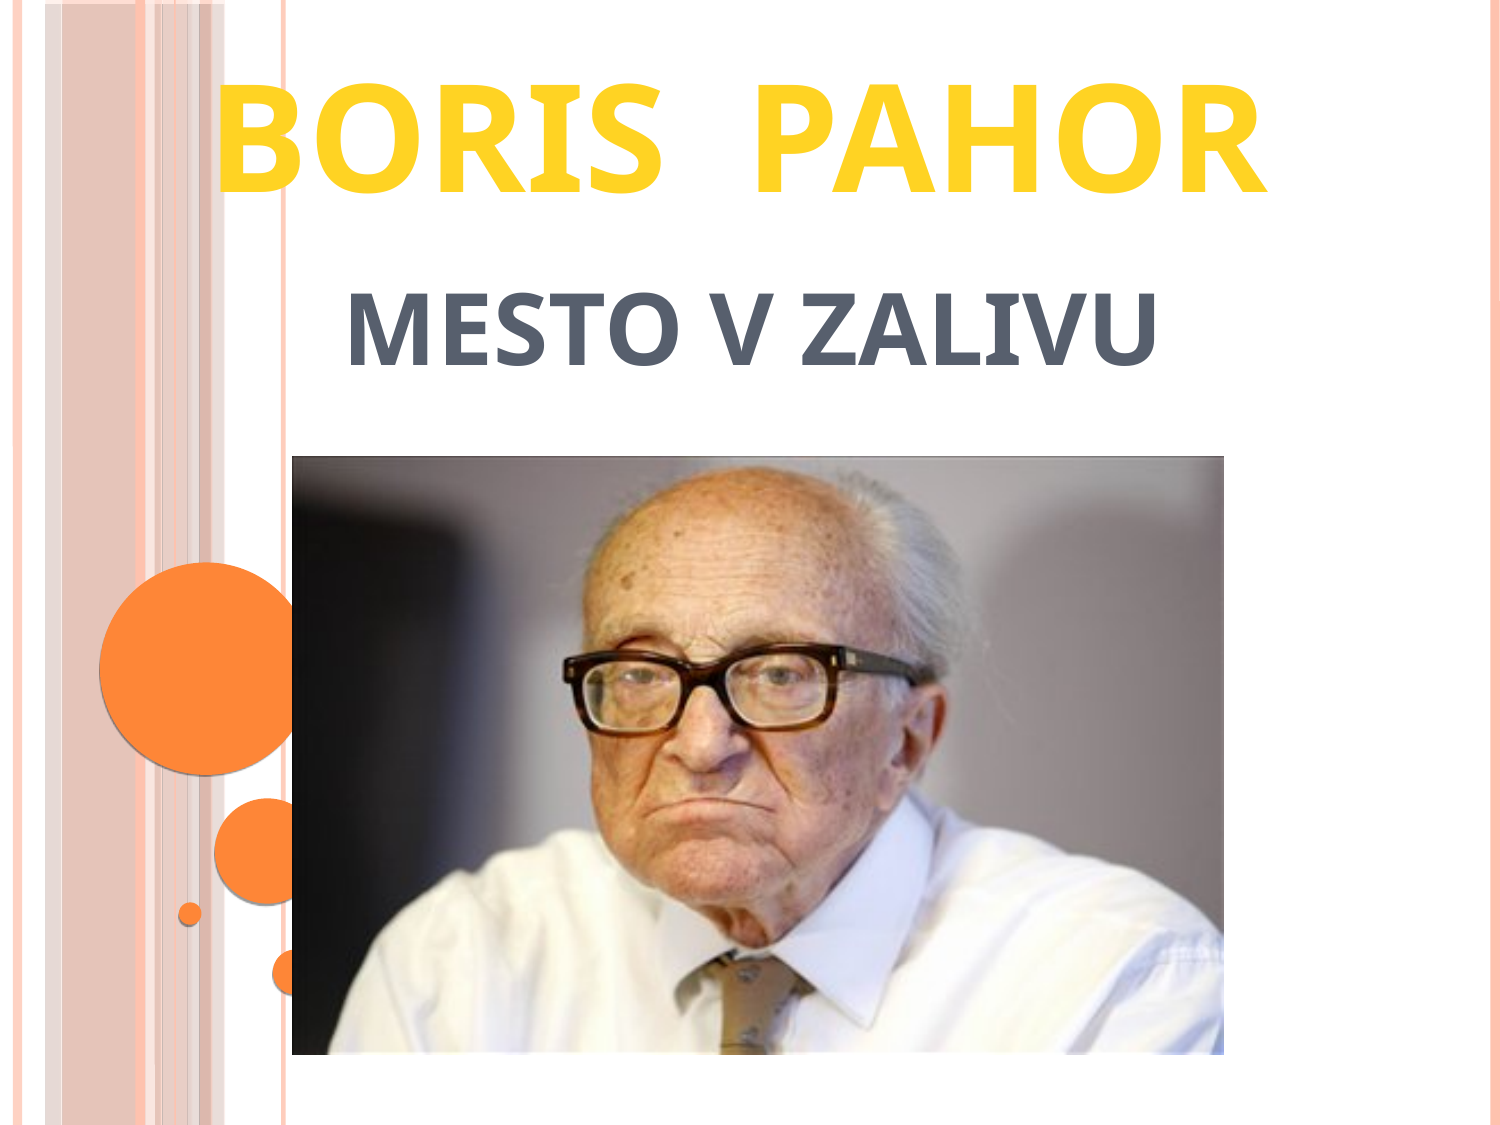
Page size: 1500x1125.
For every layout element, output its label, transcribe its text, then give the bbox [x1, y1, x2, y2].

title Mesto v zalivu [328, 246, 1372, 393]
text_box BORIS PAHOR [70, 35, 1407, 230]
picture [292, 456, 1224, 1055]
